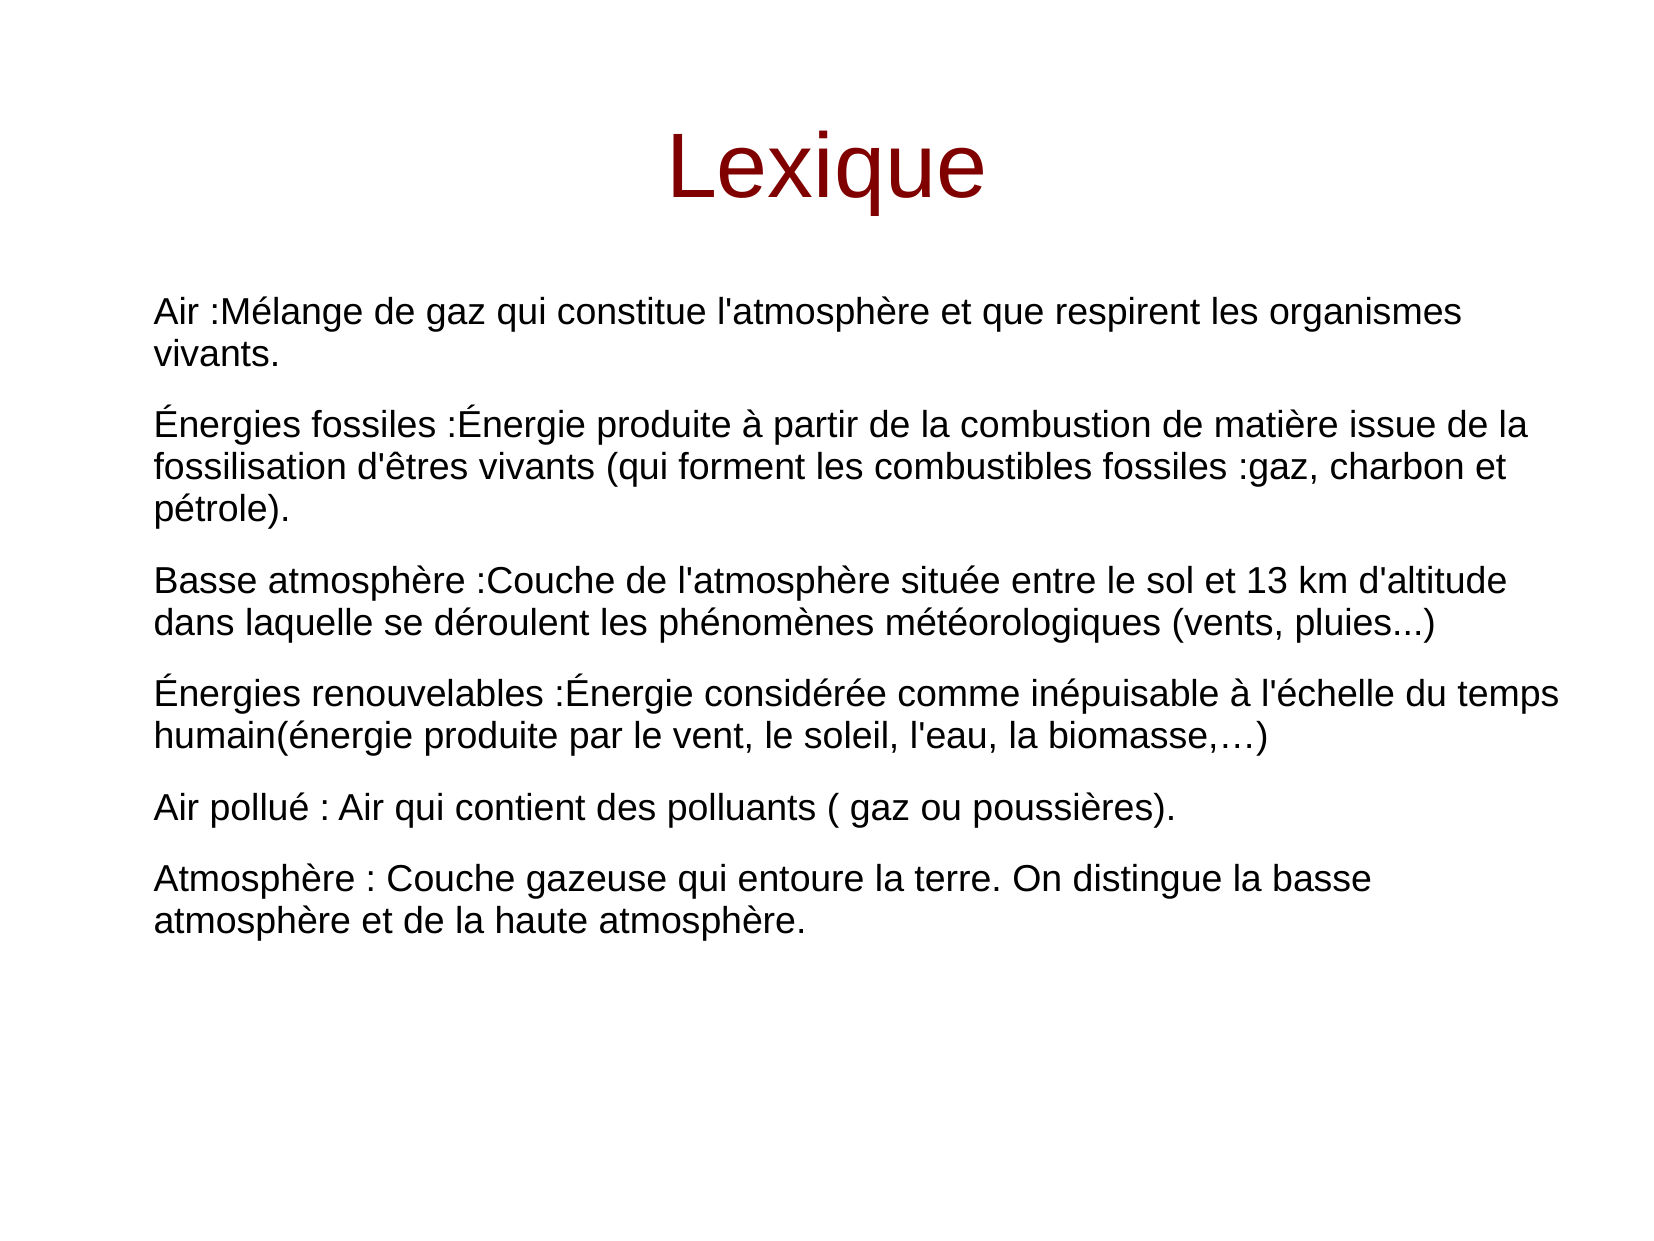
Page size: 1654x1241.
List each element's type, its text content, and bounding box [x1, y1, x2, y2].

title Lexique [82, 62, 1571, 270]
list Air :Mélange de gaz qui constitue l'atmosphère et que respirent les organismes vivants. Énergies fossiles :Énergie produite à partir de la combustion de matière issue de la fossilisation d'êtres vivants (qui forment les combustibles fossiles :gaz, charbon et pétrole). Basse atmosphère :Couche de l'atmosphère située entre le sol et 13 km d'altitude dans laquelle se déroulent les phénomènes météorologiques (vents, pluies...) Énergies renouvelables :Énergie considérée comme inépuisable à l'échelle du temps humain(énergie produite par le vent, le soleil, l'eau, la biomasse,…) Air pollué : Air qui contient des polluants ( gaz ou poussières). Atmosphère : Couche gazeuse qui entoure la terre. On distingue la basse atmosphère et de la haute atmosphère. [82, 290, 1571, 1010]
